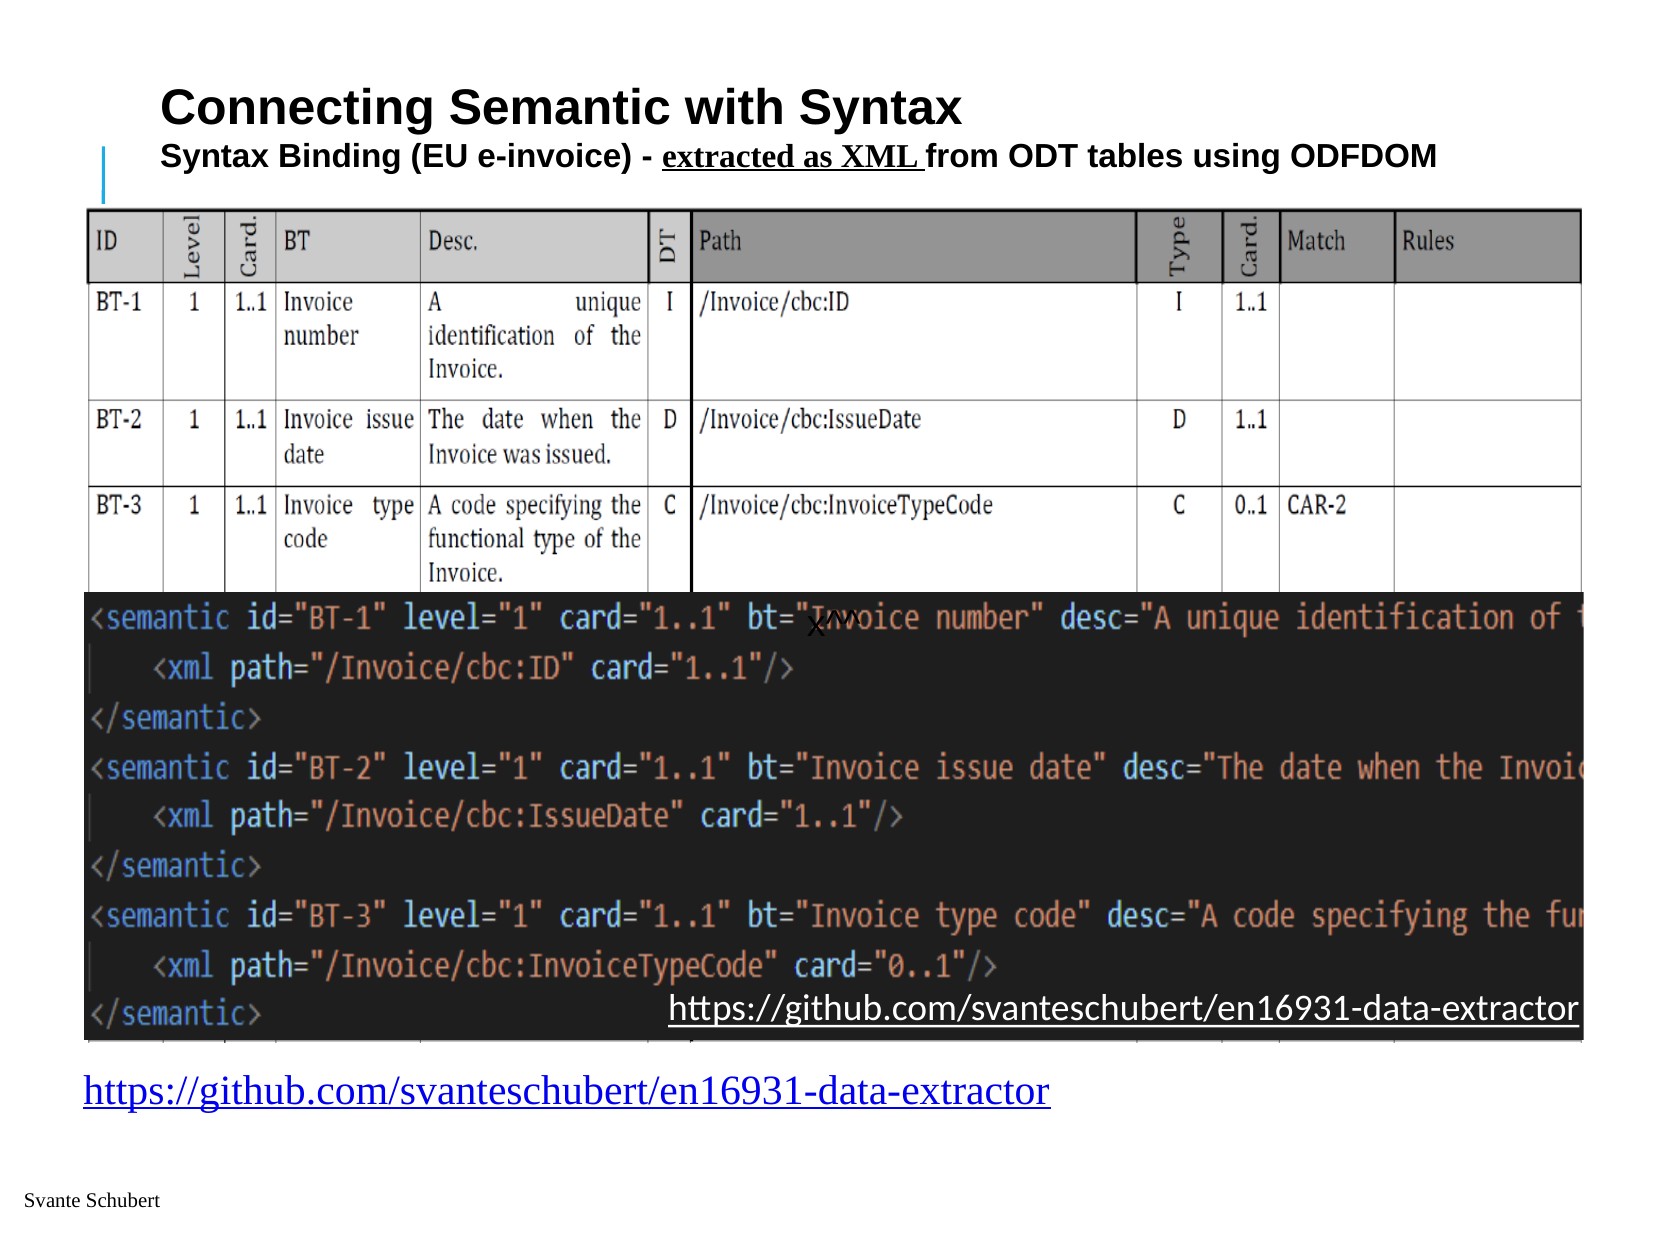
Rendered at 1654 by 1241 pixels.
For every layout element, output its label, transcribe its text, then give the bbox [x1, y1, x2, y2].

picture [83, 204, 1654, 1054]
title Connecting Semantic with Syntax Syntax Binding (EU e-invoice) - extracted as XML from ODT tables using ODFDOM [160, 74, 1530, 204]
text_box https://github.com/svanteschubert/en16931-data-extractor [47, 1062, 1087, 1119]
text_box Svante Schubert [23, 1186, 588, 1218]
